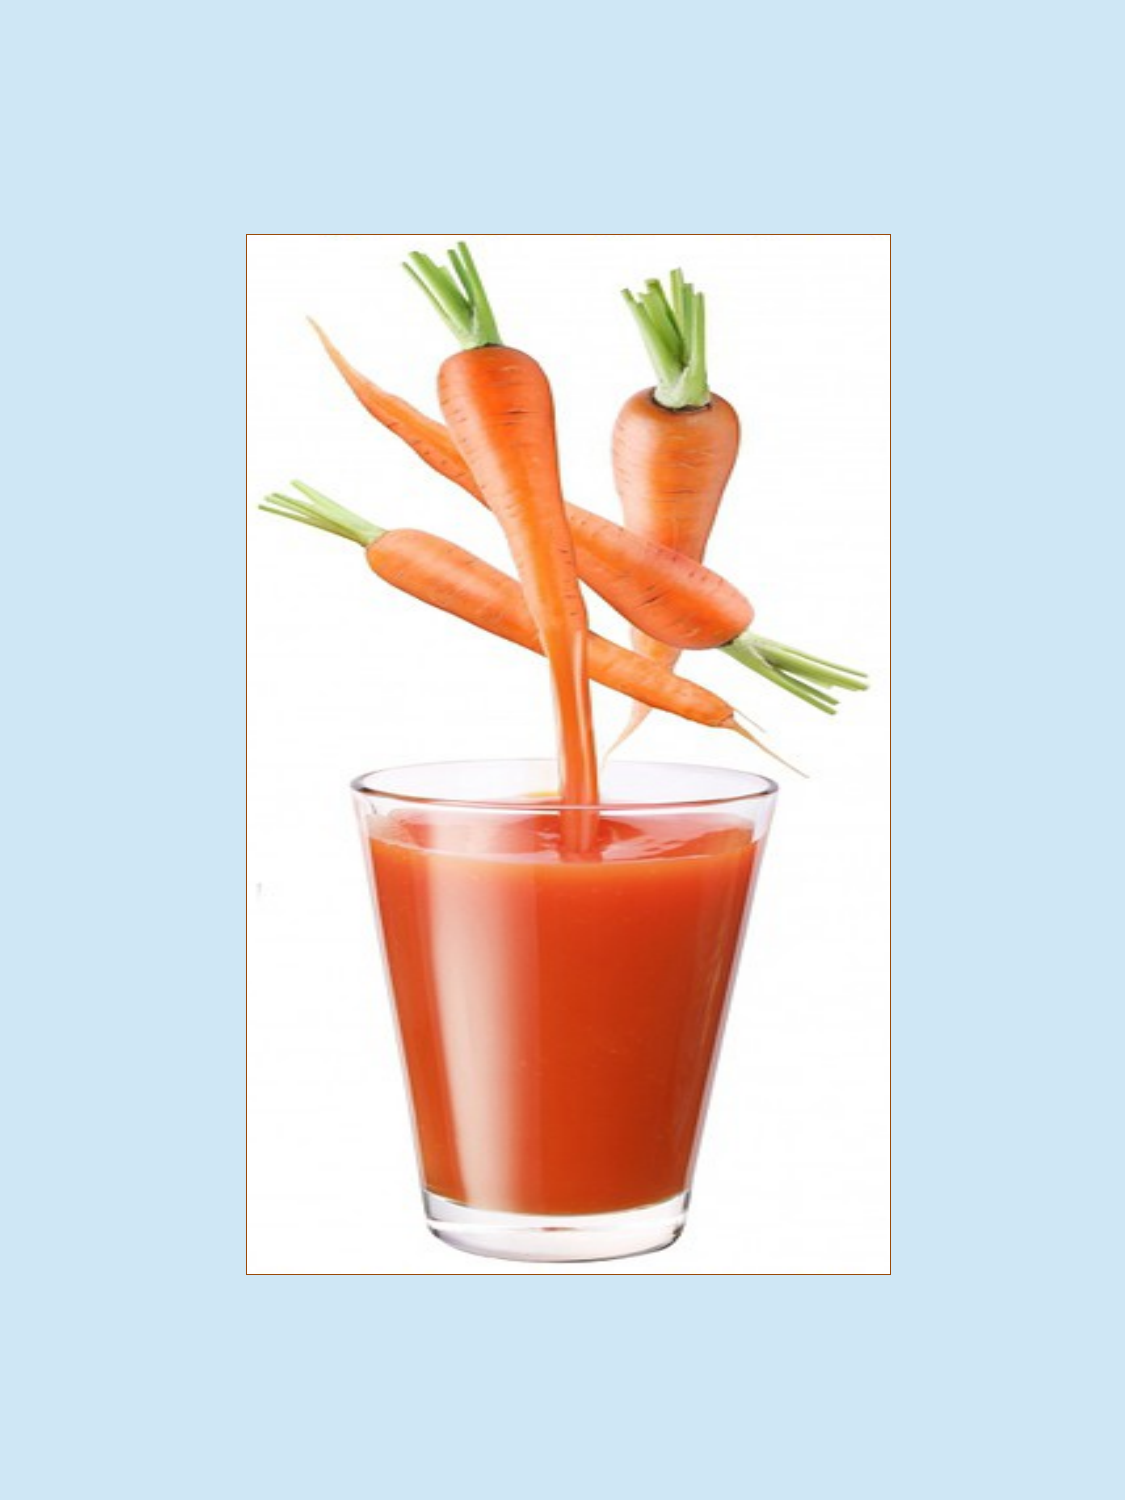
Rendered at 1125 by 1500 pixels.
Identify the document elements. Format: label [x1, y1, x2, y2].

picture [246, 234, 891, 1275]
